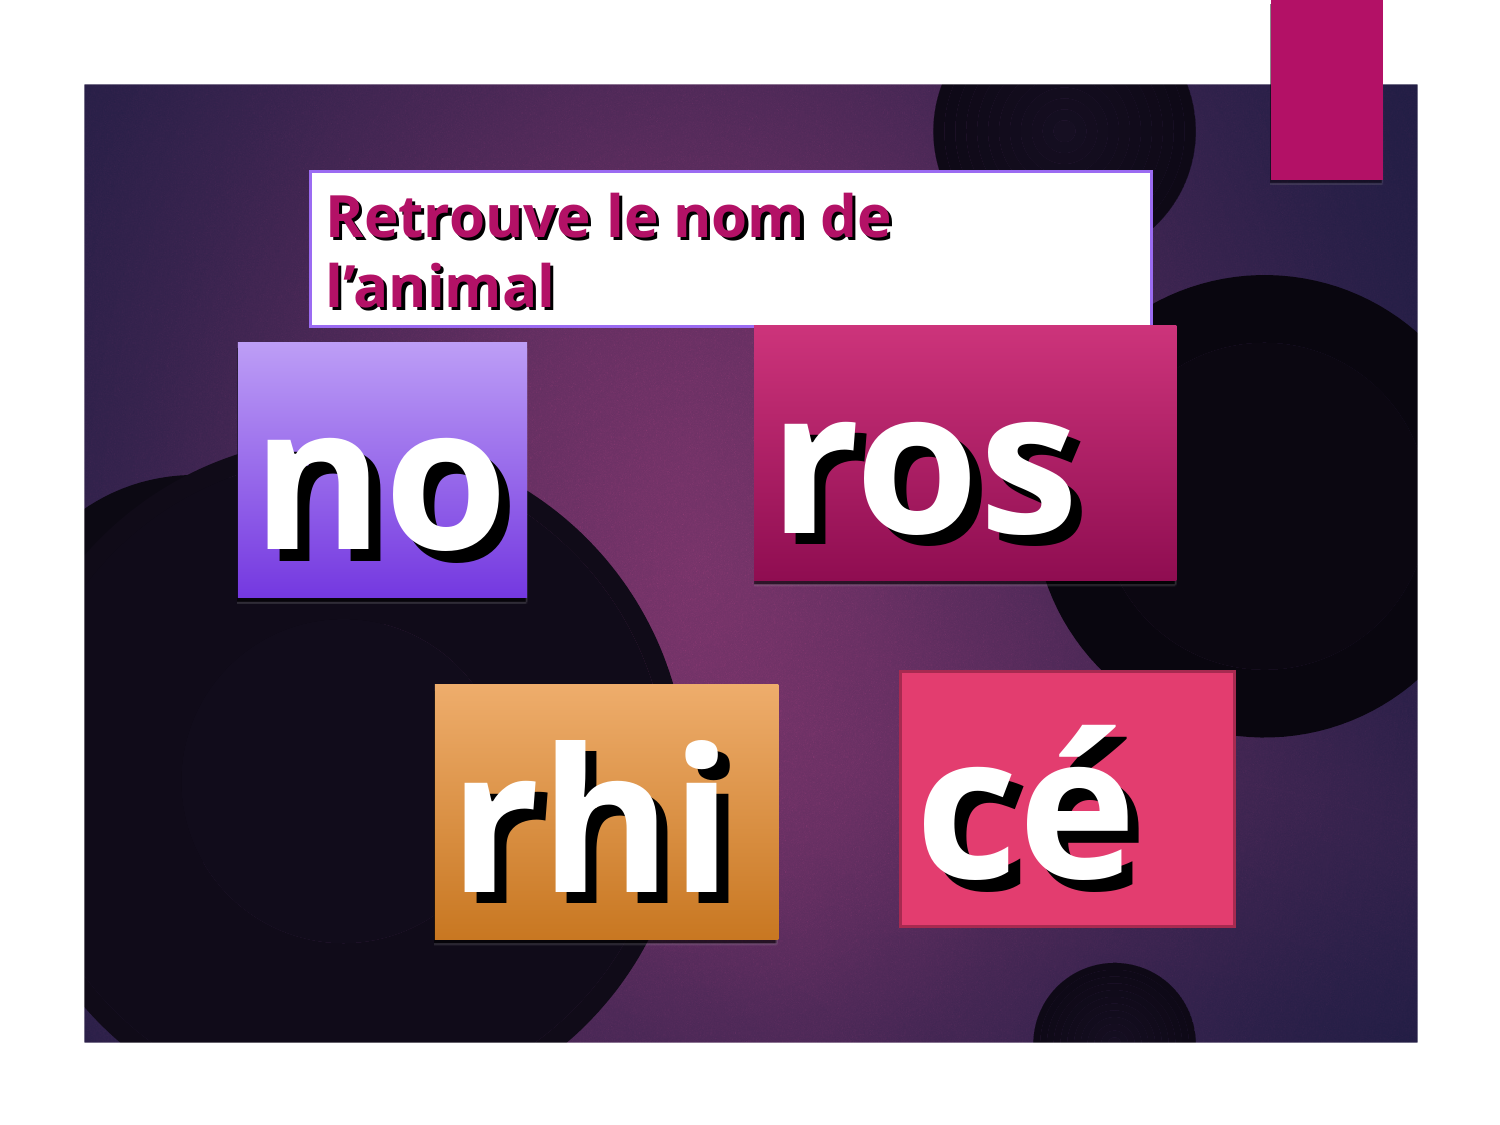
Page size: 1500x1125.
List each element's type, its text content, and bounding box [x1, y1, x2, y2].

text_box ros [754, 326, 1176, 581]
text_box rhi [435, 685, 778, 940]
text_box cé [901, 671, 1234, 927]
text_box Retrouve le nom de l’animal [311, 172, 1151, 327]
text_box no [238, 342, 527, 597]
